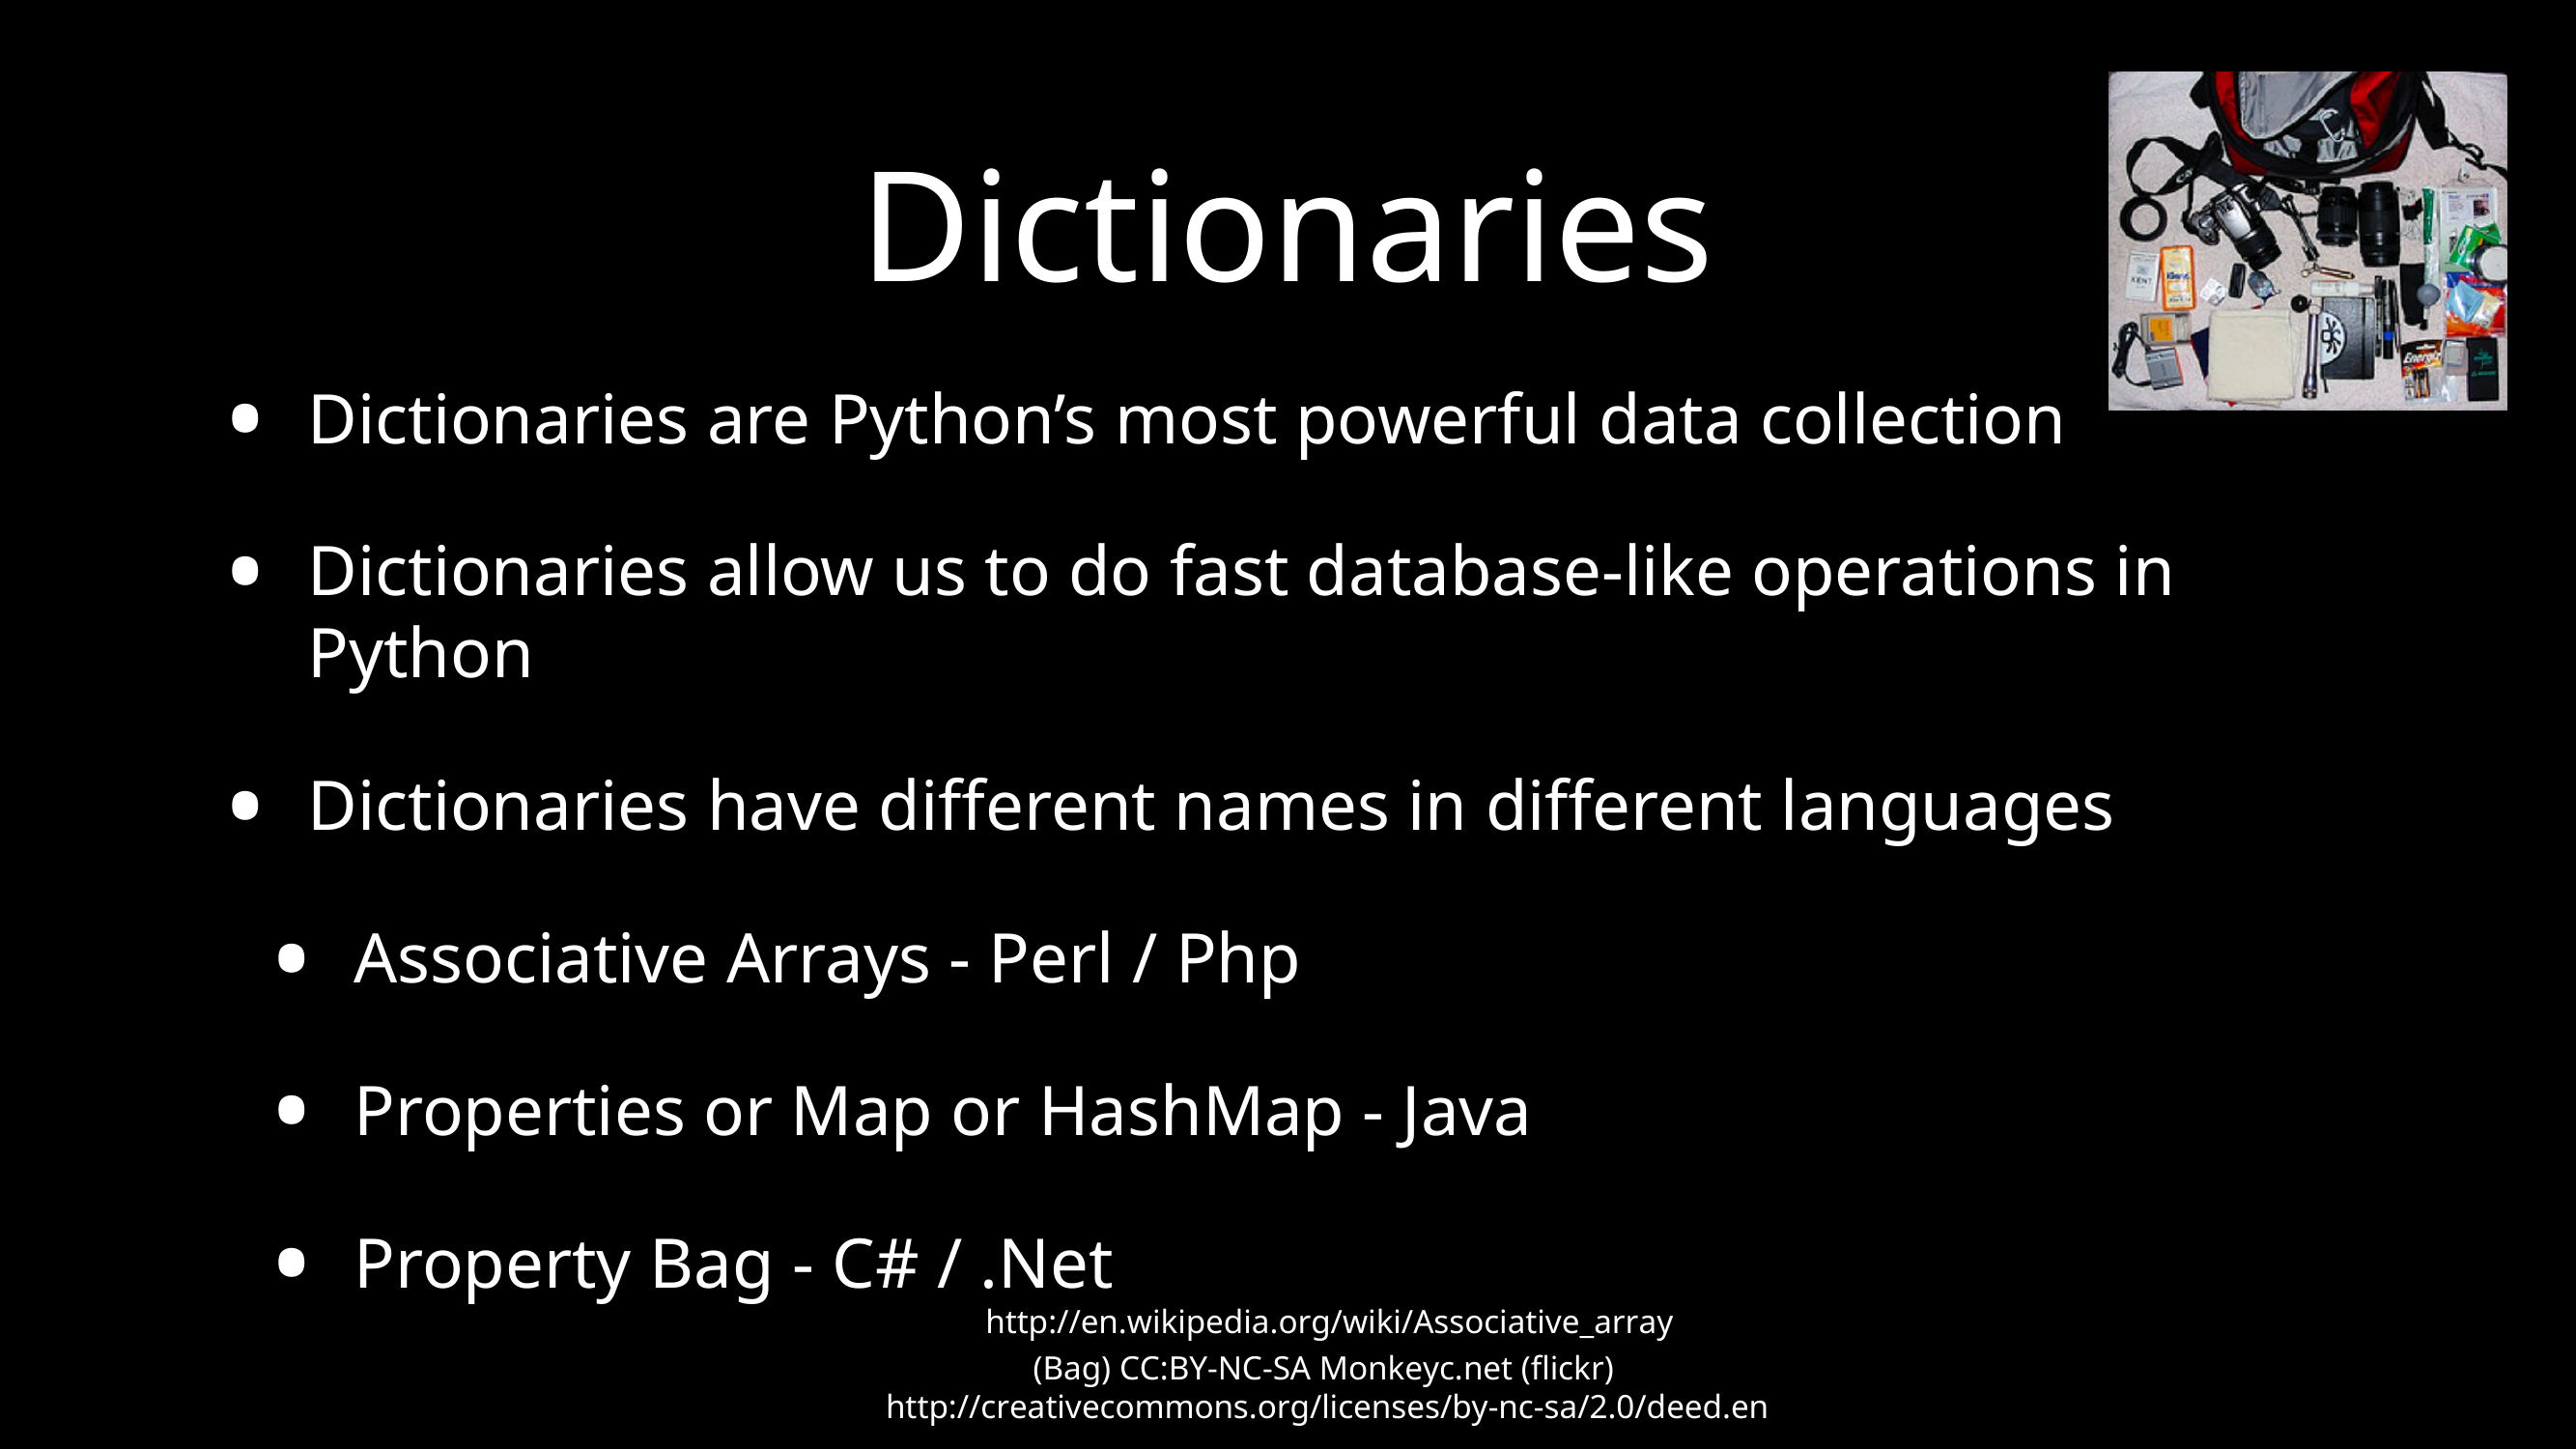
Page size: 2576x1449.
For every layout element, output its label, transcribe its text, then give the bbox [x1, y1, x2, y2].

text_box http://en.wikipedia.org/wiki/Associative_array [985, 1301, 1675, 1340]
picture [2109, 71, 2507, 411]
list Dictionaries are Python’s most powerful data collection Dictionaries allow us to do fast database-like operations in Python Dictionaries have different names in different languages Associative Arrays - Perl / Php Properties or Map or HashMap - Java Property Bag - C# / .Net [183, 385, 2392, 1291]
text_box (Bag) CC:BY-NC-SA Monkeyc.net (flickr) http://creativecommons.org/licenses/by-nc-sa/2.0/deed.en [684, 1340, 1972, 1438]
title Dictionaries [183, 38, 2392, 385]
